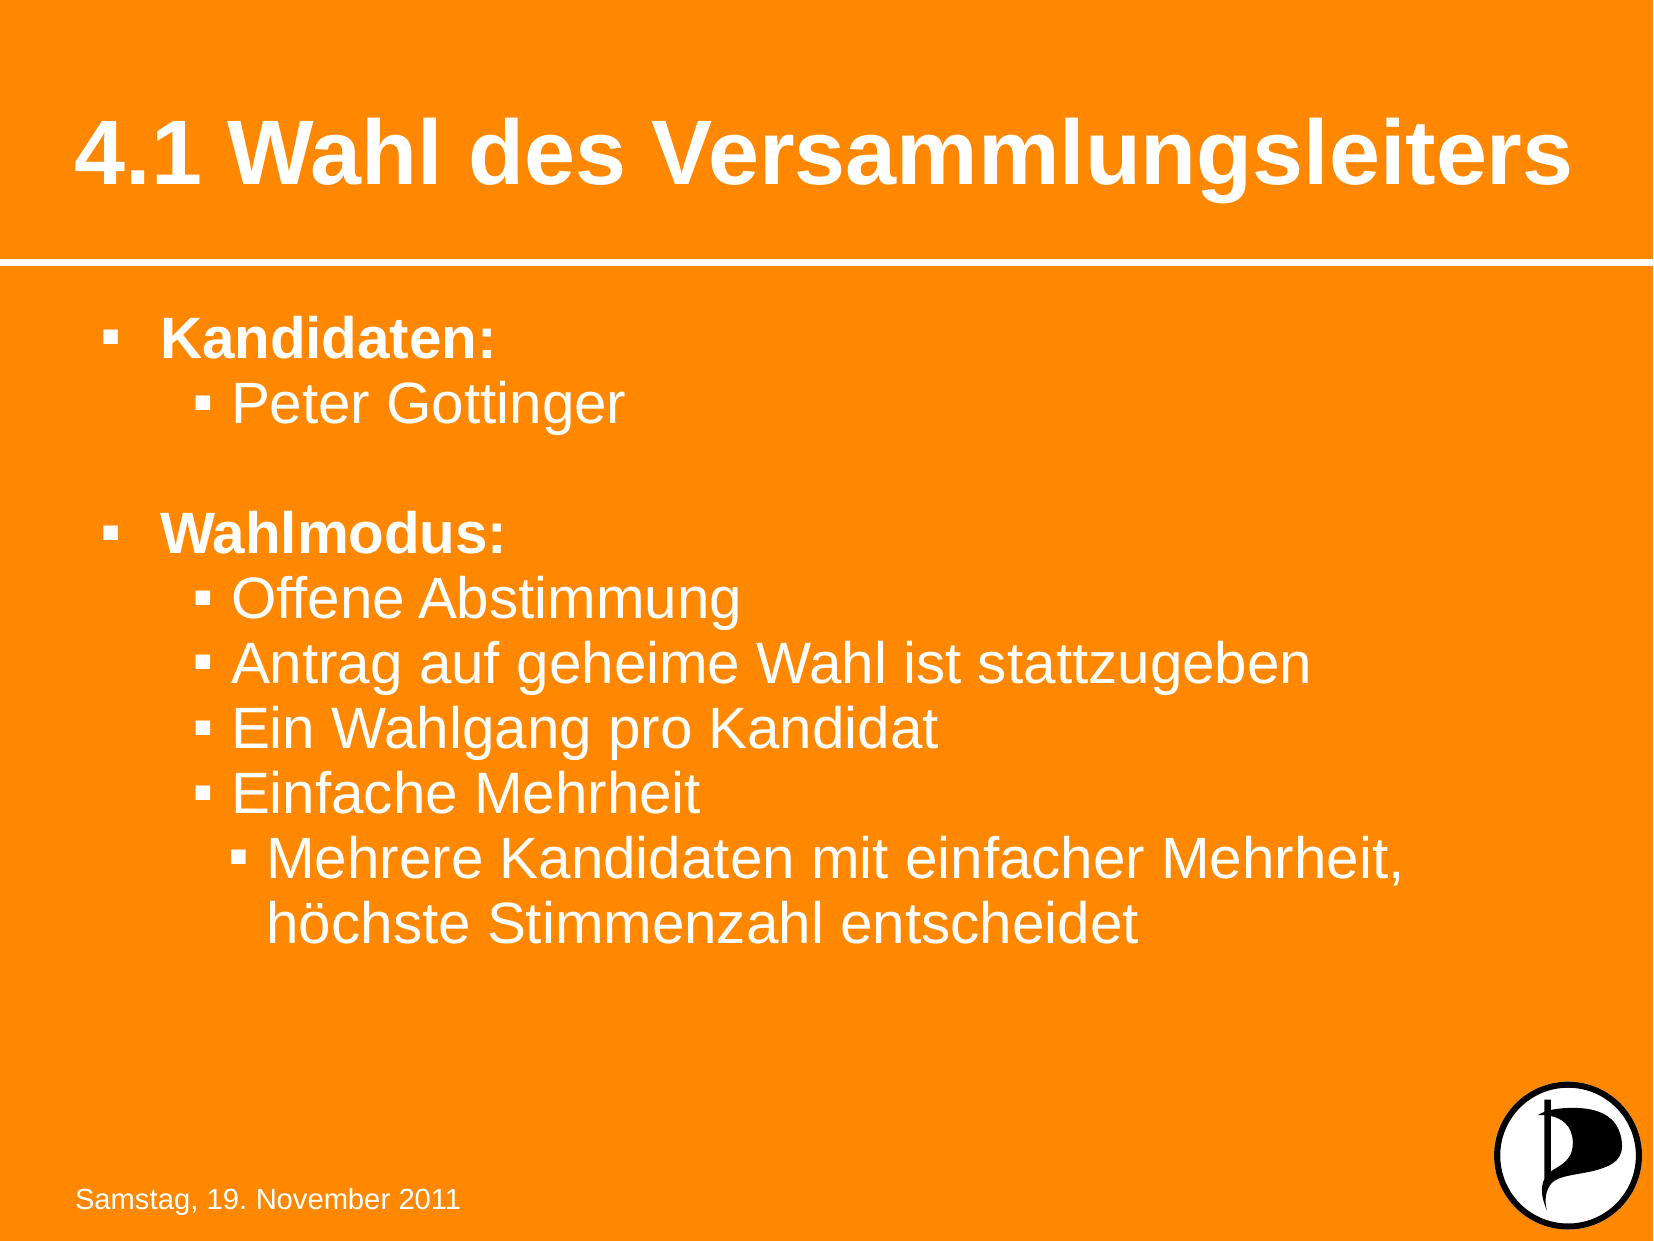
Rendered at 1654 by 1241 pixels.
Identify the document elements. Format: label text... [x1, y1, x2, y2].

subtitle Kandidaten: Peter Gottinger Wahlmodus: Offene Abstimmung Antrag auf geheime Wahl ist stattzugeben Ein Wahlgang pro Kandidat Einfache Mehrheit Mehrere Kandidaten mit einfacher Mehrheit, höchste Stimmenzahl entscheidet [75, 306, 1563, 976]
title 4.1 Wahl des Versammlungsleiters [37, 49, 1613, 257]
